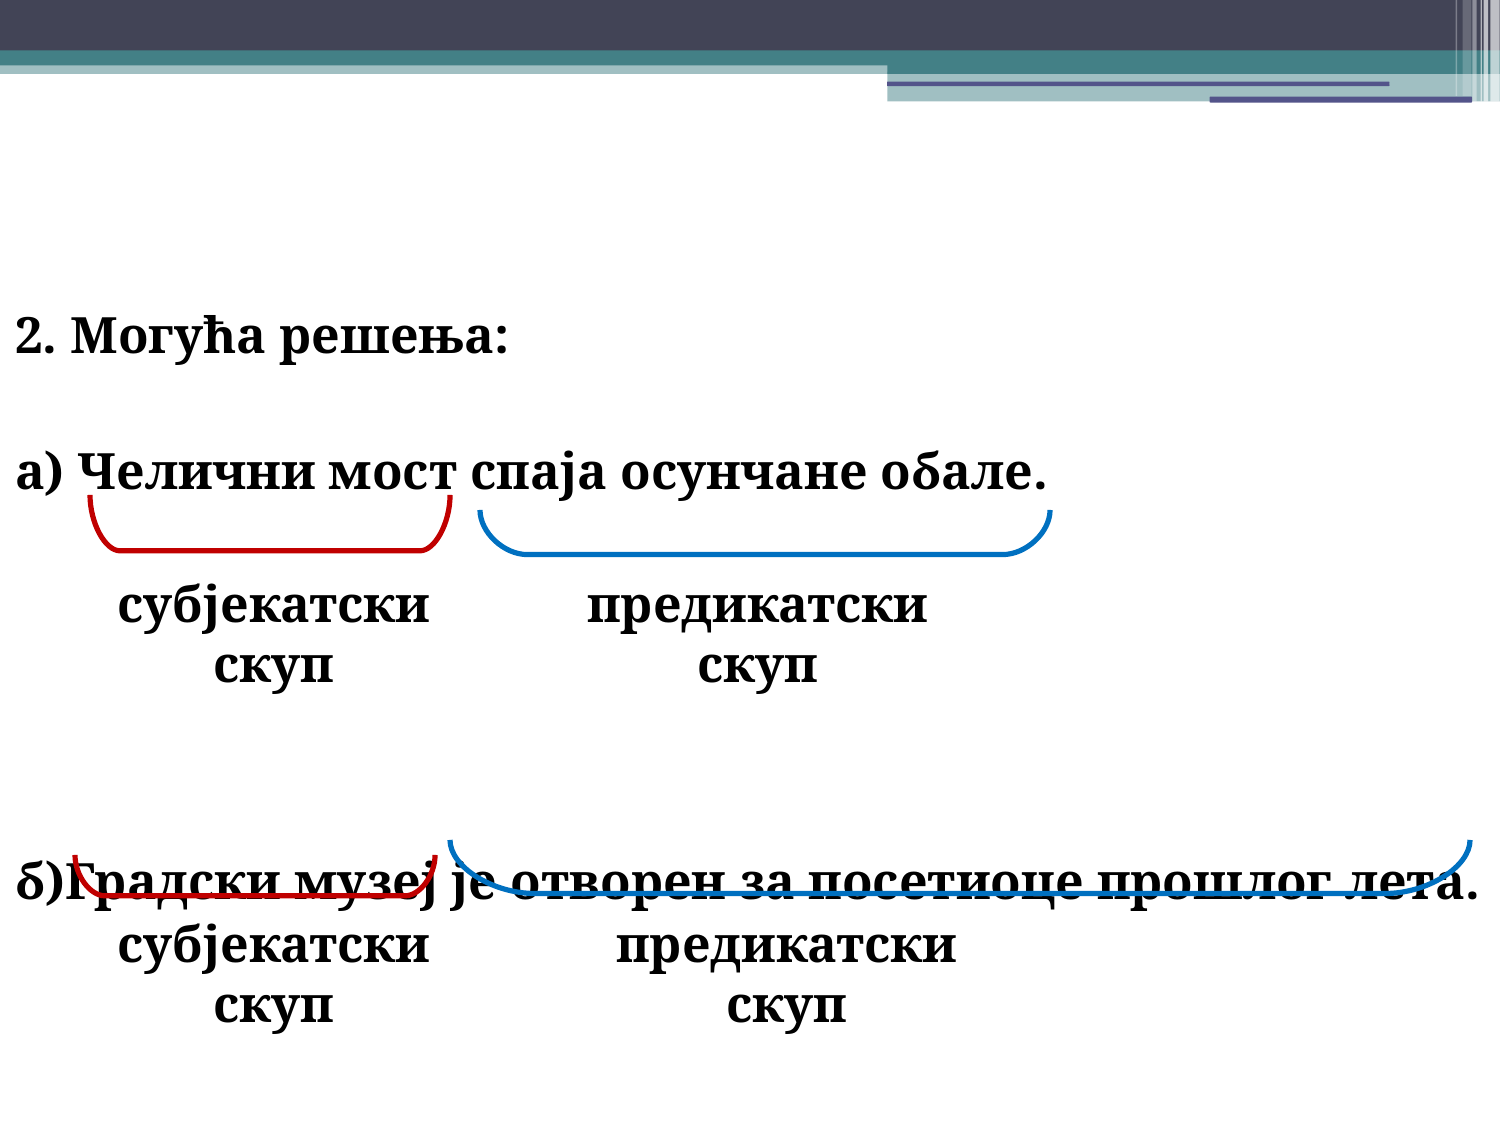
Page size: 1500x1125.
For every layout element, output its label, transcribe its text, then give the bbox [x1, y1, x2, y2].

text_box предикатски скуп [539, 915, 1034, 1031]
text_box субјекатски скуп [60, 915, 488, 1031]
text_box субјекатски скуп [60, 574, 488, 691]
text_box предикатски скуп [511, 574, 1006, 691]
title 2. Могућа решења: а) Челични мост спаја осунчане обале. б)Градски музеј је отворен за посетиоце прошлог лета. [15, 253, 1500, 961]
